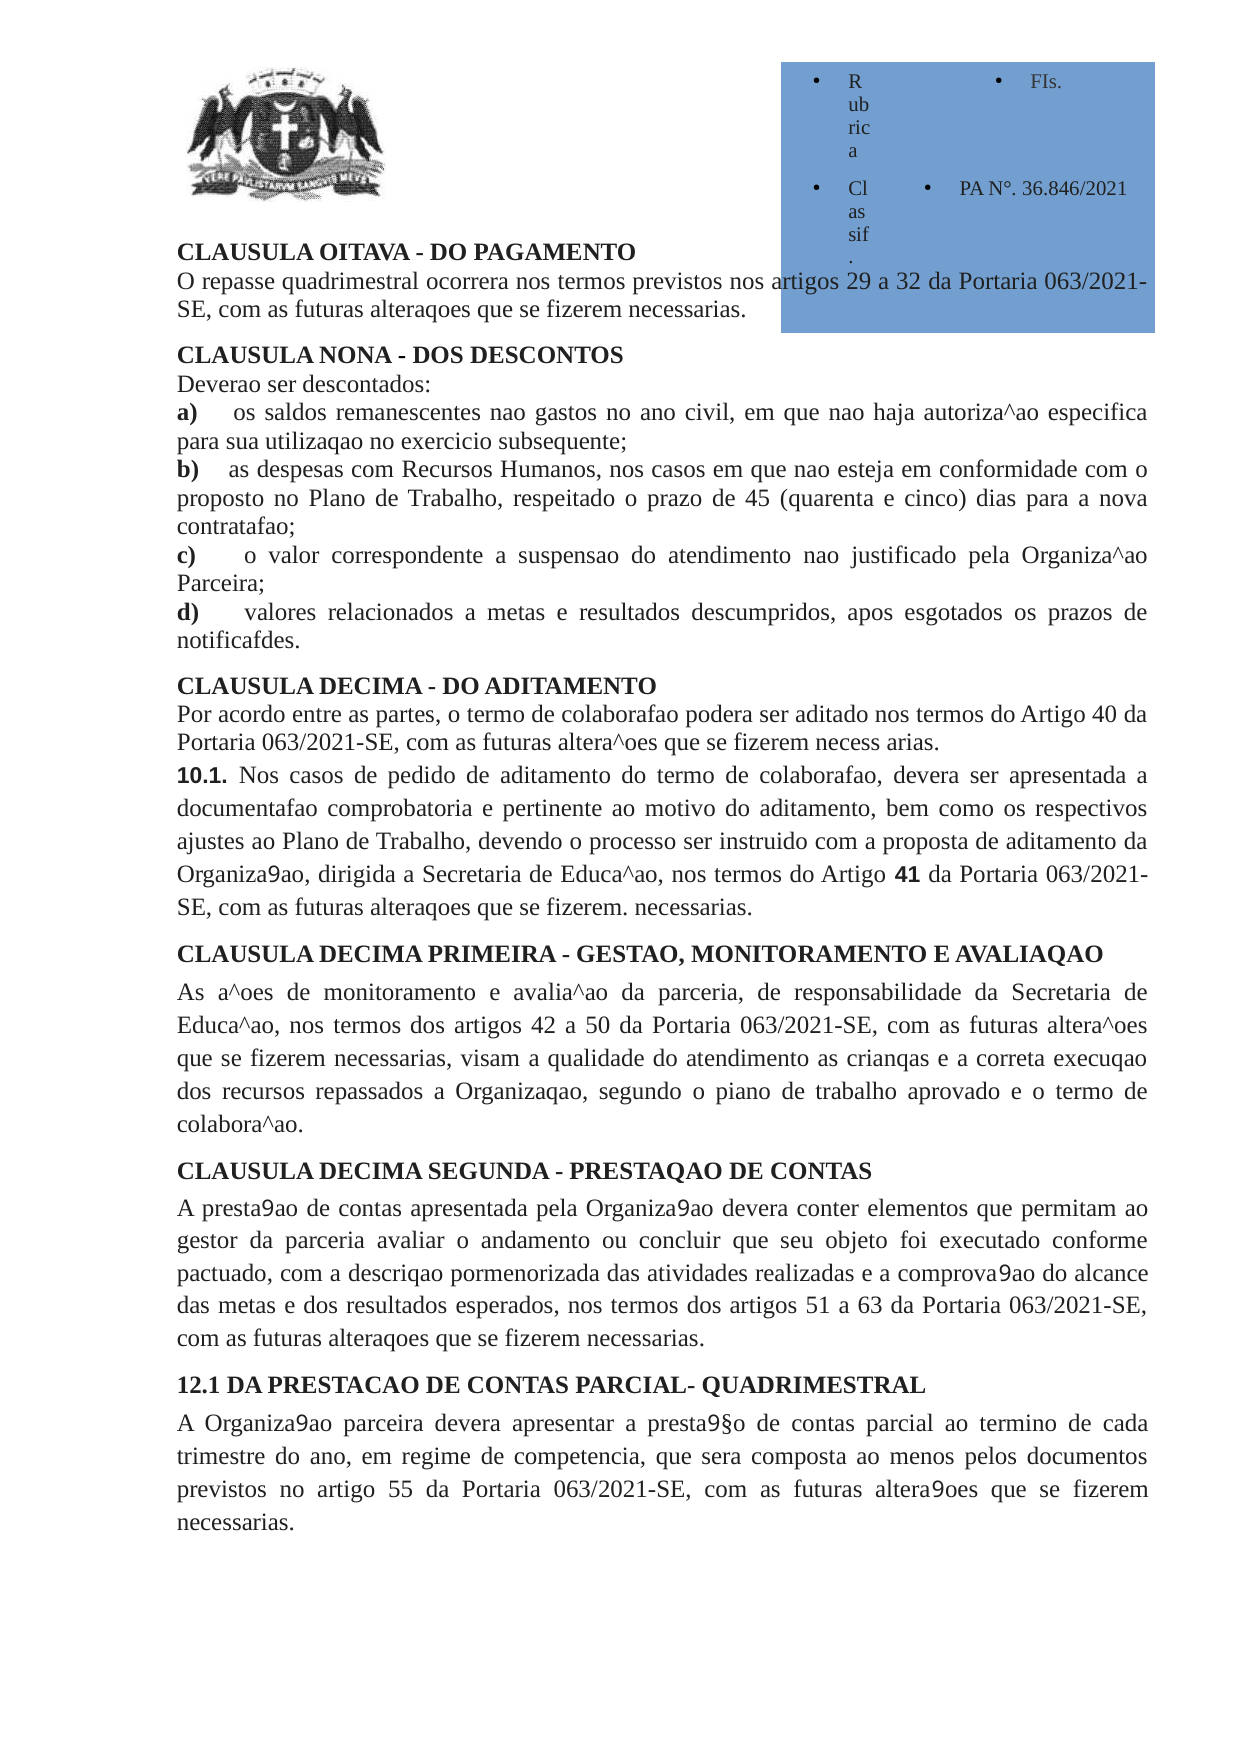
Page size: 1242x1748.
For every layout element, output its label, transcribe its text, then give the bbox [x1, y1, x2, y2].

table_cell [1149, 276, 1155, 333]
table_header Rubrica [781, 62, 886, 169]
table_cell Classif. [781, 169, 886, 237]
text_box CLAUSULA OITAVA - DO PAGAMENTO O repasse quadrimestral ocorrera nos termos previstos nos artigos 29 a 32 da Portaria 063/2021-SE, com as futuras alteraqoes que se fizerem necessarias. CLAUSULA NONA - DOS DESCONTOS Deverao ser descontados: a) os saldos remanescentes nao gastos no ano civil, em que nao haja autoriza^ao especifica para sua utilizaqao no exercicio subsequente; b) as despesas com Recursos Humanos, nos casos em que nao esteja em conformidade com o proposto no Plano de Trabalho, respeitado o prazo de 45 (quarenta e cinco) dias para a nova contratafao; c) o valor correspondente a suspensao do atendimento nao justificado pela Organiza^ao Parceira; d) valores relacionados a metas e resultados descumpridos, apos esgotados os prazos de notificafdes. CLAUSULA DECIMA - DO ADITAMENTO Por acordo entre as partes, o termo de colaborafao podera ser aditado nos termos do Artigo 40 da Portaria 063/2021-SE, com as futuras altera^oes que se fizerem necess arias. 10.1. Nos casos de pedido de aditamento do termo de colaborafao, devera ser apresentada a documentafao comprobatoria e pertinente ao motivo do aditamento, bem como os respectivos ajustes ao Plano de Trabalho, devendo o processo ser instruido com a proposta de aditamento da Organiza9ao, dirigida a Secretaria de Educa^ao, nos termos do Artigo 41 da Portaria 063/2021-SE, com as futuras alteraqoes que se fizerem. necessarias. CLAUSULA DECIMA PRIMEIRA - GESTAO, MONITORAMENTO E AVALIAQAO As a^oes de monitoramento e avalia^ao da parceria, de responsabilidade da Secretaria de Educa^ao, nos termos dos artigos 42 a 50 da Portaria 063/2021-SE, com as futuras altera^oes que se fizerem necessarias, visam a qualidade do atendimento as crianqas e a correta execuqao dos recursos repassados a Organizaqao, segundo o piano de trabalho aprovado e o termo de colabora^ao. CLAUSULA DECIMA SEGUNDA - PRESTAQAO DE CONTAS A presta9ao de contas apresentada pela Organiza9ao devera conter elementos que permitam ao gestor da parceria avaliar o andamento ou concluir que seu objeto foi executado conforme pactuado, com a descriqao pormenorizada das atividades realizadas e a comprova9ao do alcance das metas e dos resultados esperados, nos termos dos artigos 51 a 63 da Portaria 063/2021-SE, com as futuras alteraqoes que se fizerem necessarias. 12.1 DA PRESTACAO DE CONTAS PARCIAL- QUADRIMESTRAL A Organiza9ao parceira devera apresentar a presta9§o de contas parcial ao termino de cada trimestre do ano, em regime de competencia, que sera composta ao menos pelos documentos previstos no artigo 55 da Portaria 063/2021-SE, com as futuras altera9oes que se fizerem necessarias. [177, 237, 1149, 1578]
picture [186, 67, 386, 203]
table_header FIs. [886, 62, 1155, 169]
table_cell PA N°. 36.846/2021 [886, 169, 1155, 276]
